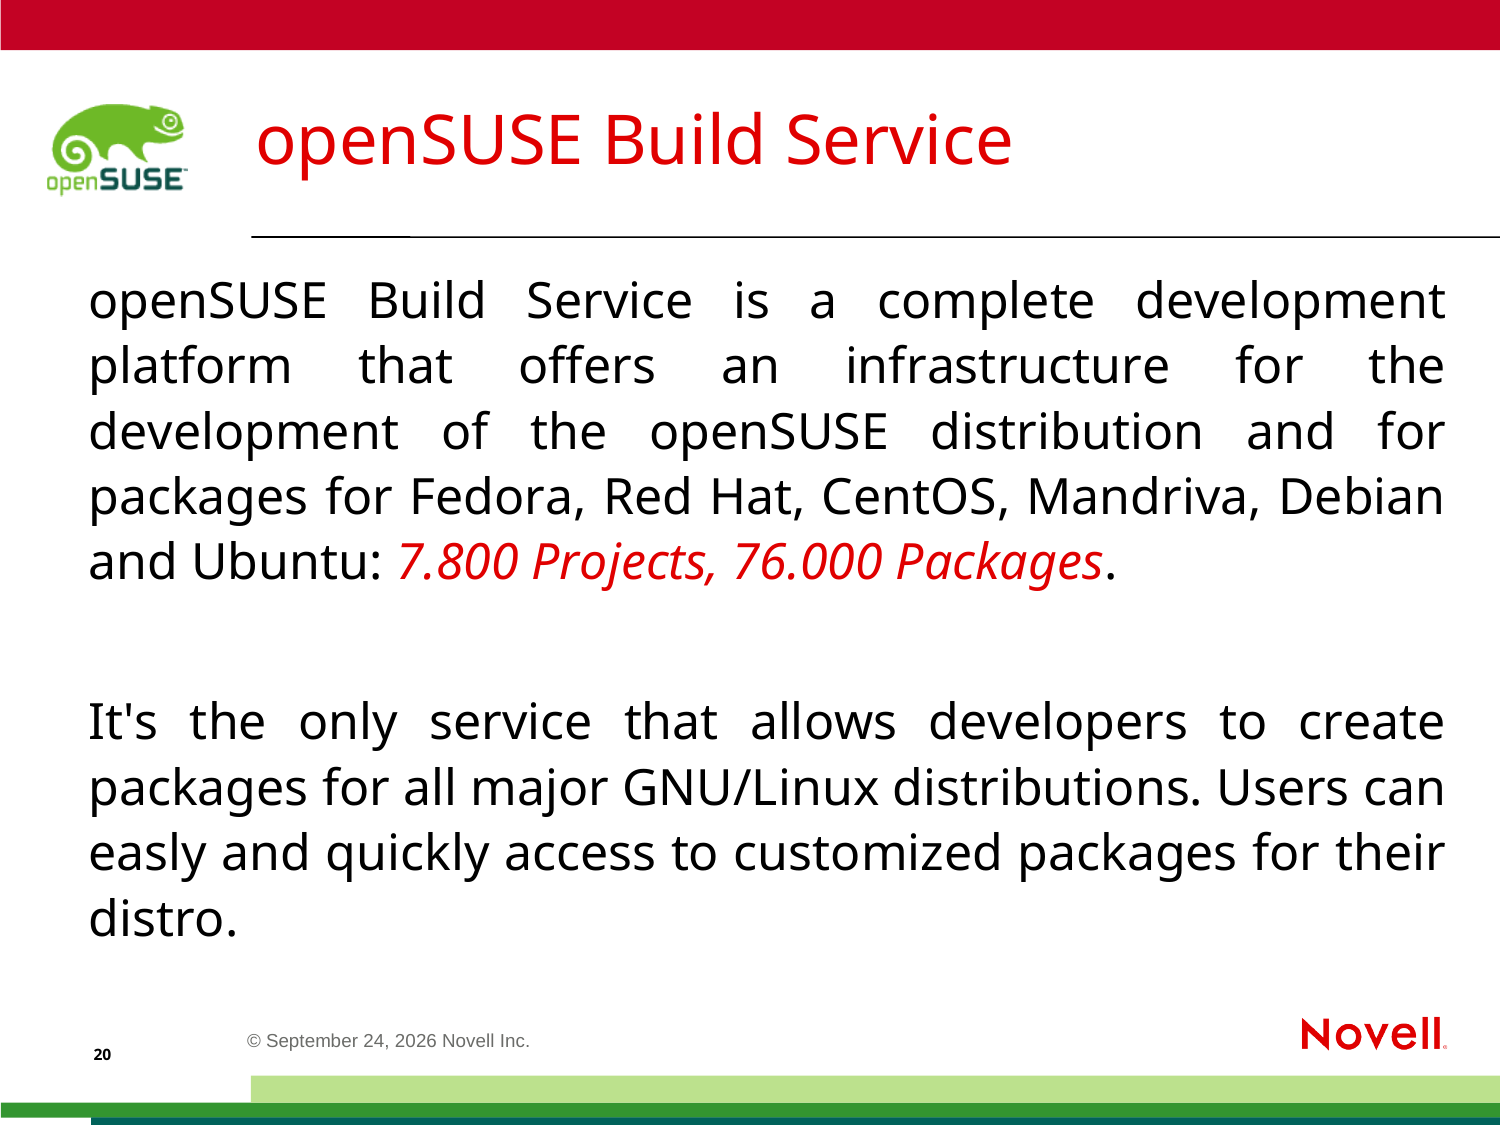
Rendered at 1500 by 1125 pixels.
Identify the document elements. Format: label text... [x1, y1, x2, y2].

title openSUSE Build Service [255, 59, 1418, 221]
list openSUSE Build Service is a complete development platform that offers an infrastructure for the development of the openSUSE distribution and for packages for Fedora, Red Hat, CentOS, Mandriva, Debian and Ubuntu: 7.800 Projects, 76.000 Packages. It's the only service that allows developers to create packages for all major GNU/Linux distributions. Users can easly and quickly access to customized packages for their distro. [88, 265, 1447, 975]
picture [1295, 1011, 1453, 1056]
picture [47, 104, 188, 197]
